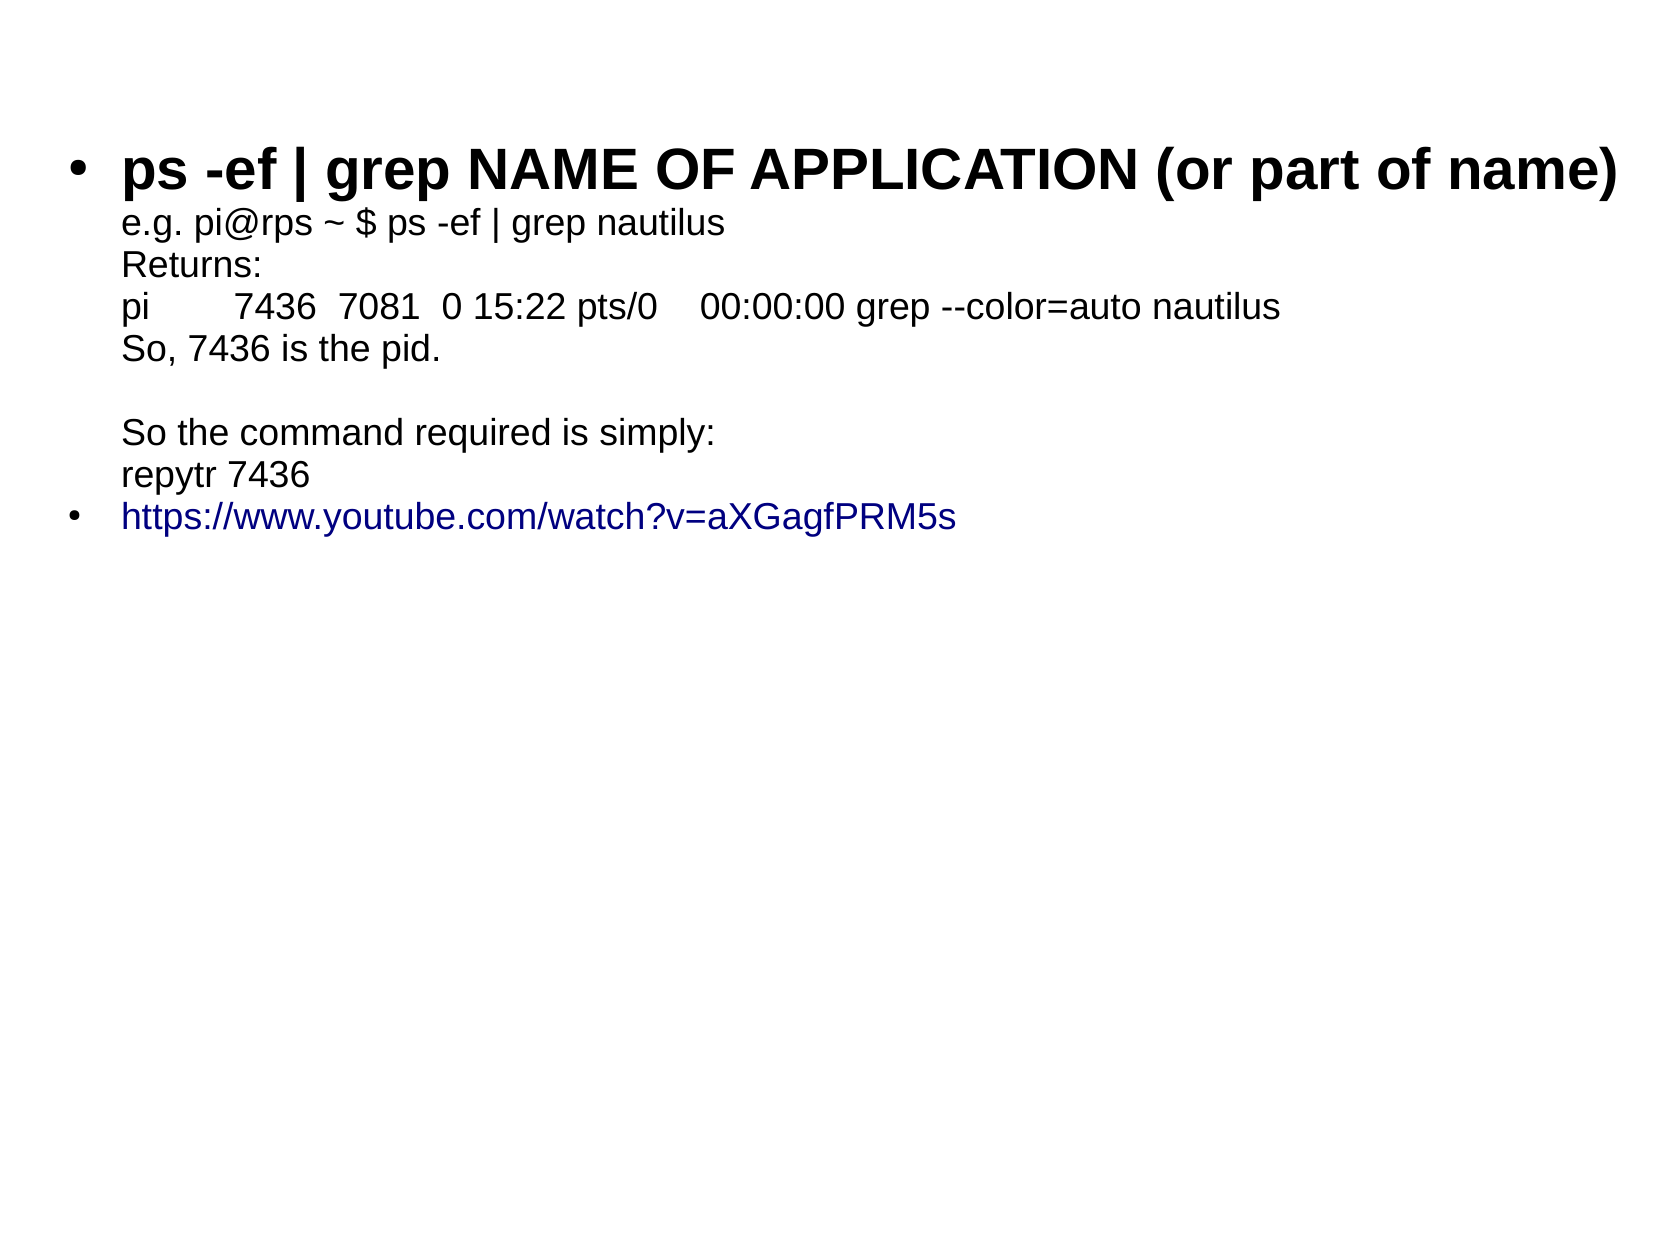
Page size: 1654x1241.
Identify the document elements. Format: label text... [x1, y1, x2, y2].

text_box ps -ef | grep NAME OF APPLICATION (or part of name) e.g. pi@rps ~ $ ps -ef | grep nautilus Returns: pi 7436 7081 0 15:22 pts/0 00:00:00 grep --color=auto nautilus So, 7436 is the pid. So the command required is simply: repytr 7436 https://www.youtube.com/watch?v=aXGagfPRM5s [35, 64, 1639, 721]
